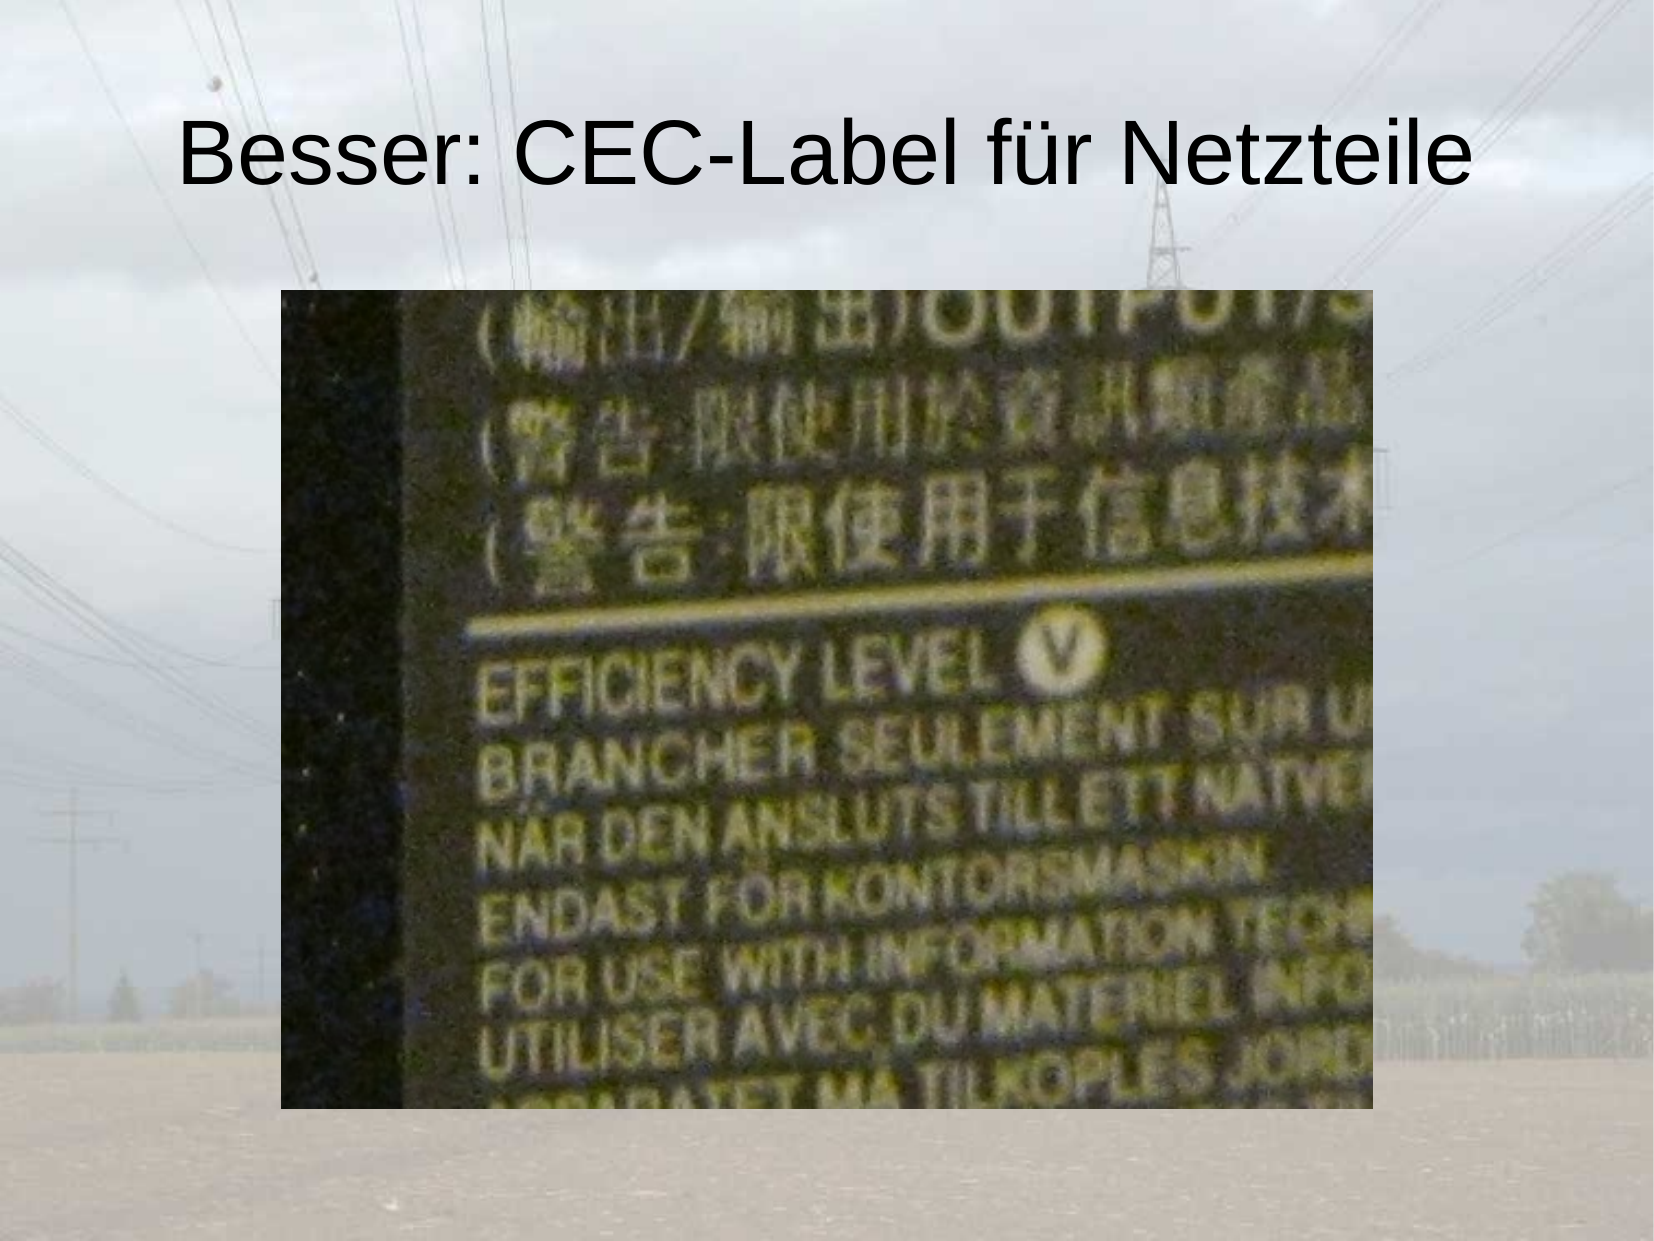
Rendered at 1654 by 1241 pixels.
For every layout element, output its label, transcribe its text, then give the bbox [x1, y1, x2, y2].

picture [0, 0, 1654, 1241]
title Besser: CEC-Label für Netzteile [82, 49, 1571, 257]
